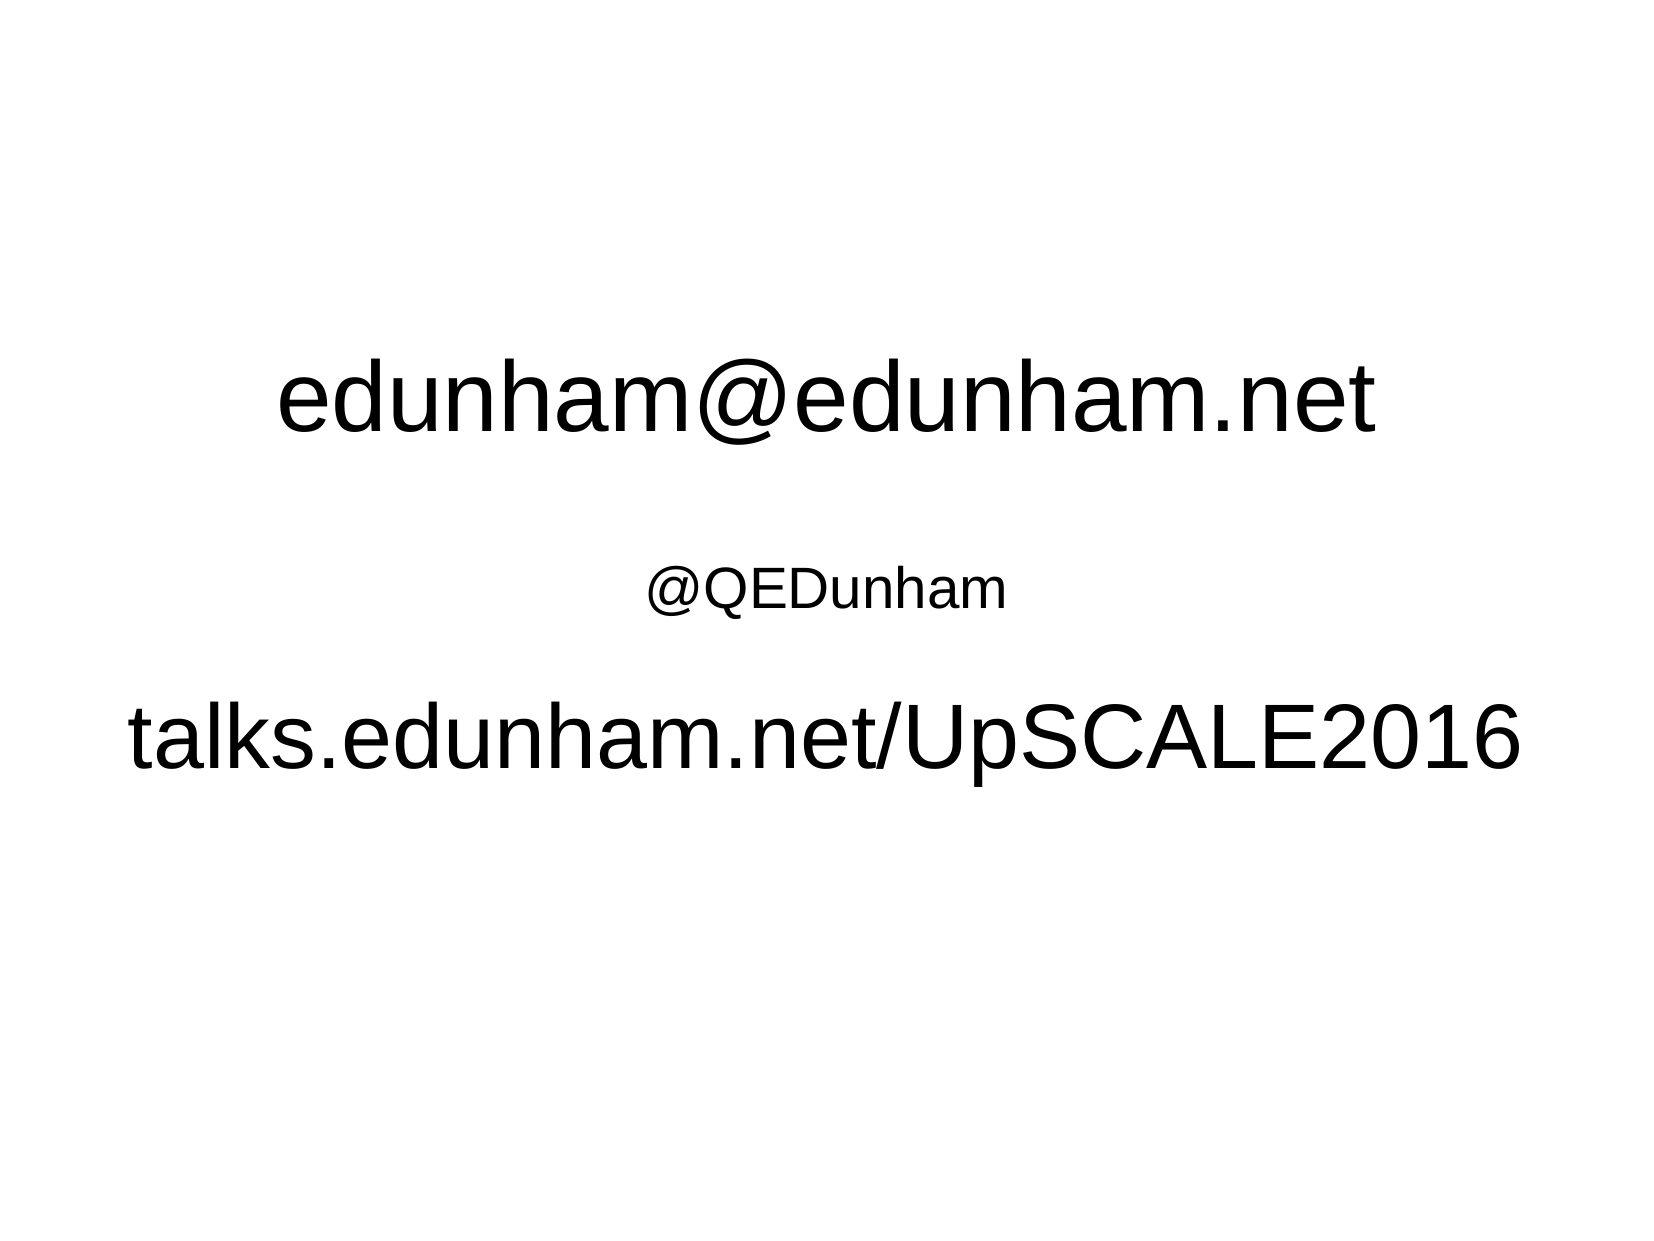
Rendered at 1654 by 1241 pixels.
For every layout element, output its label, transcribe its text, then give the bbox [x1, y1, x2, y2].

title edunham@edunham.net @QEDunham talks.edunham.net/UpSCALE2016 [82, 49, 1571, 1081]
